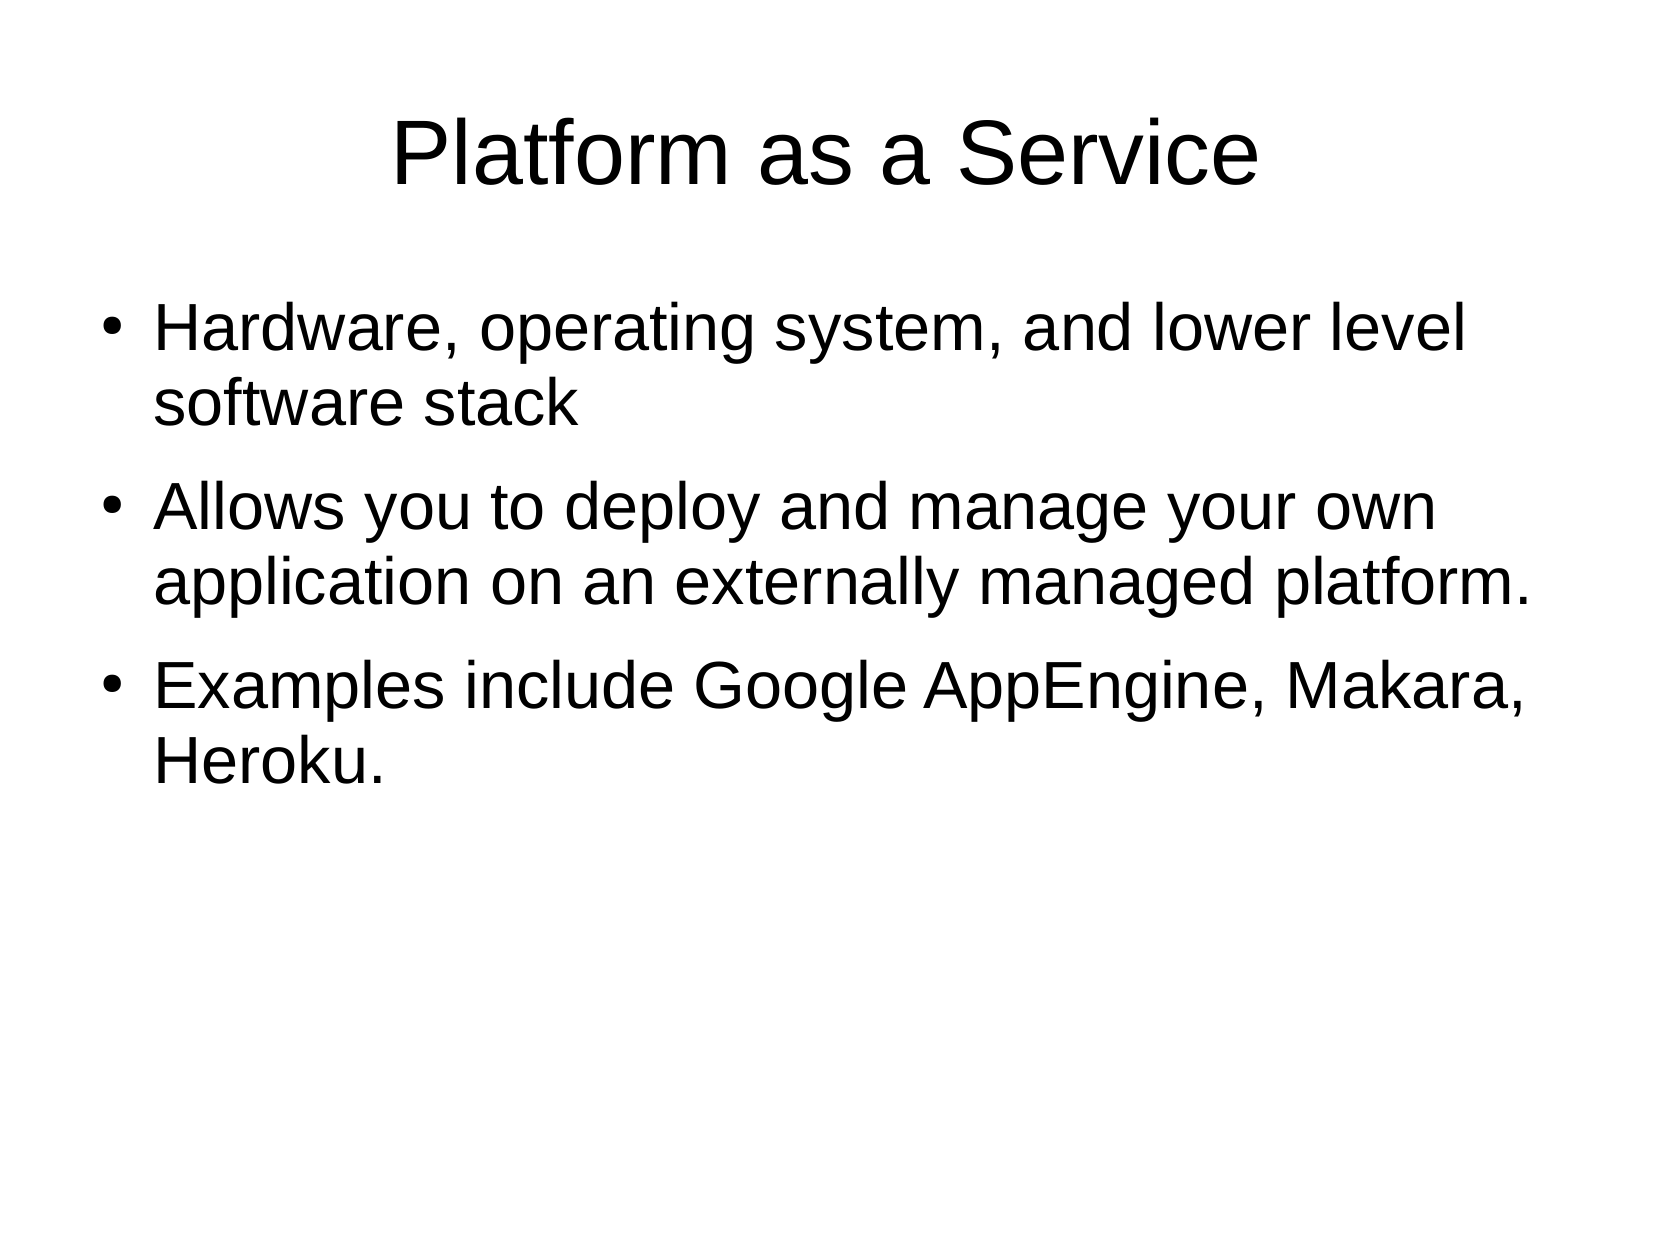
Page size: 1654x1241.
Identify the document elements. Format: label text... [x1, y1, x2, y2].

title Platform as a Service [82, 49, 1571, 257]
list Hardware, operating system, and lower level software stack Allows you to deploy and manage your own application on an externally managed platform. Examples include Google AppEngine, Makara, Heroku. [82, 290, 1571, 1109]
